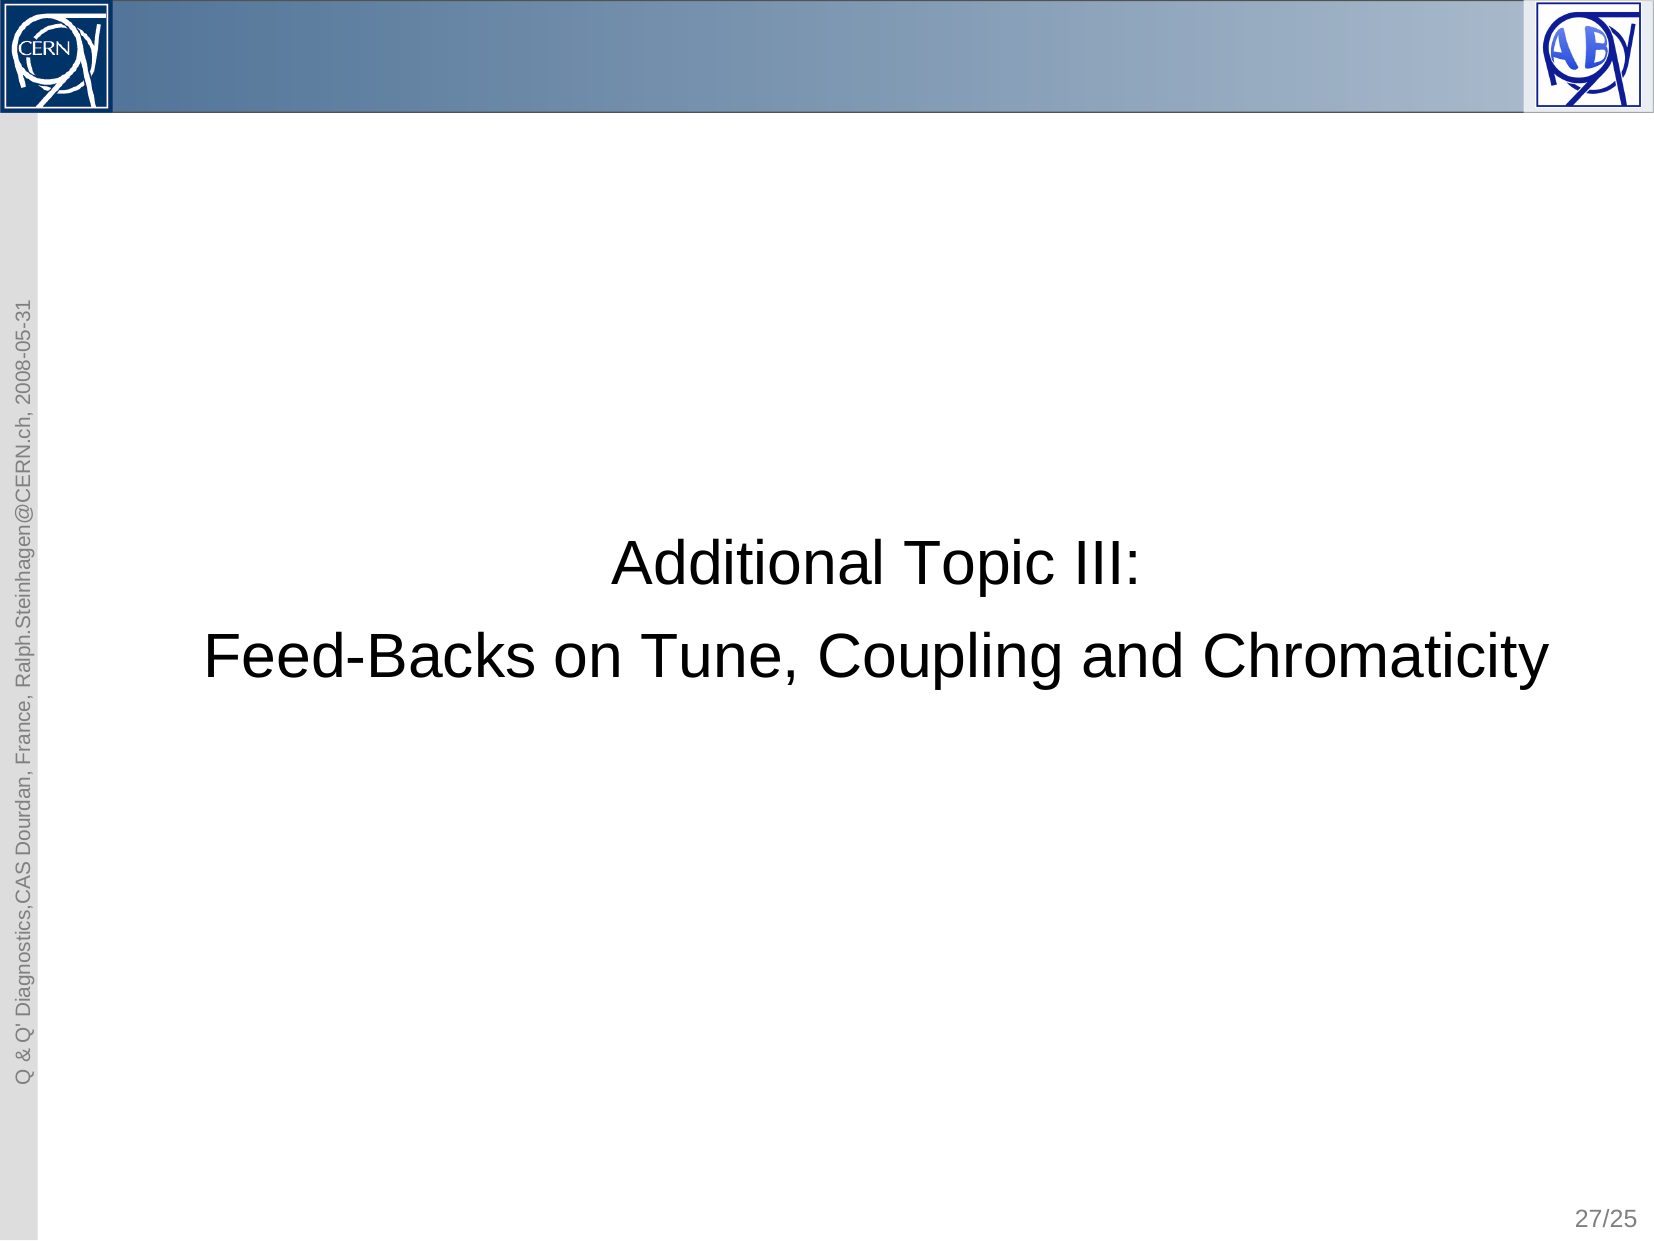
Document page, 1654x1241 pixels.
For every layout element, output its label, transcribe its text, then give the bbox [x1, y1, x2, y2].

picture [1535, 1, 1642, 108]
picture [0, 0, 113, 113]
subtitle Additional Topic III: Feed-Backs on Tune, Coupling and Chromaticity [87, 145, 1593, 1168]
